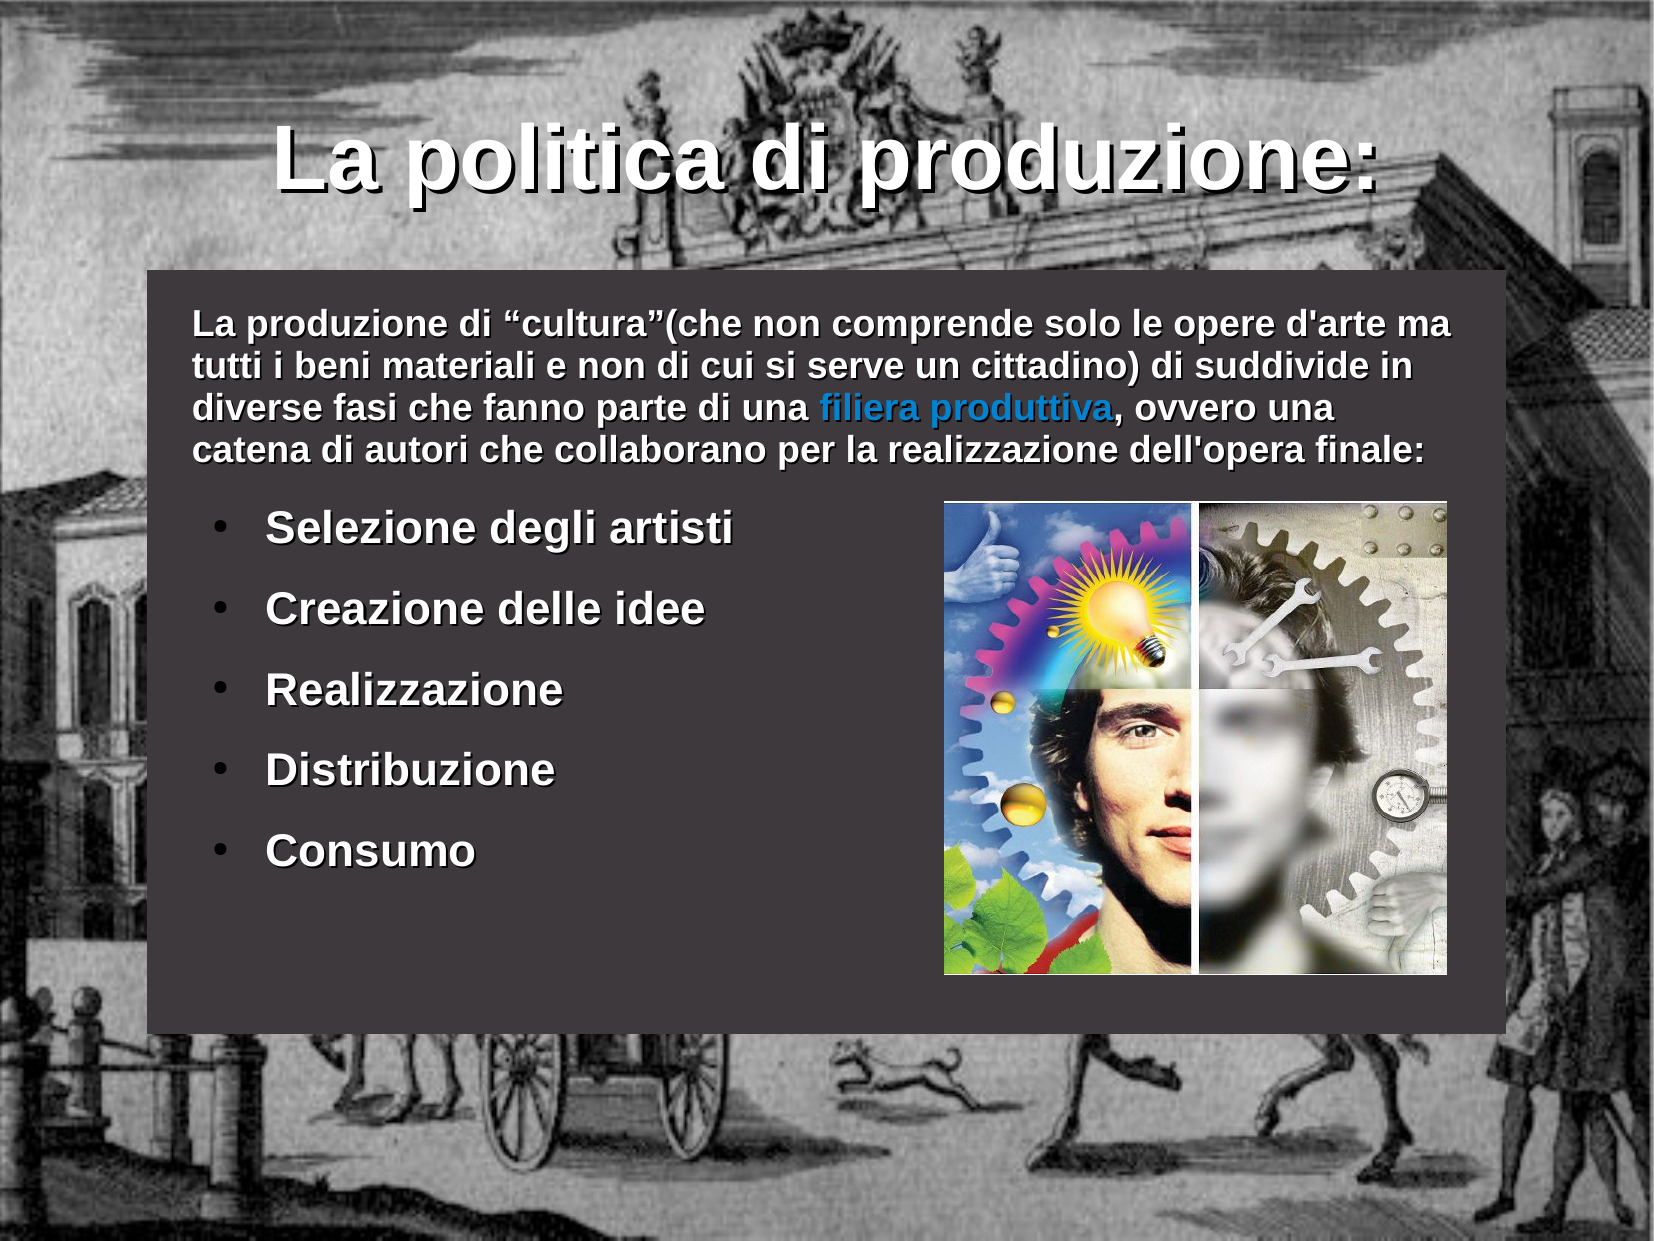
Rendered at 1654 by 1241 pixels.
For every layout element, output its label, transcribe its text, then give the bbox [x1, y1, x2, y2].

text_box [147, 265, 1506, 365]
title La politica di produzione: [82, 49, 1571, 257]
picture [147, 365, 1506, 1034]
list Selezione degli artisti Creazione delle idee Realizzazione Distribuzione Consumo [177, 501, 1506, 1241]
text_box La produzione di “cultura”(che non comprende solo le opere d'arte ma tutti i beni materiali e non di cui si serve un cittadino) di suddivide in diverse fasi che fanno parte di una filiera produttiva, ovvero una catena di autori che collaborano per la realizzazione dell'opera finale: [177, 295, 1477, 484]
